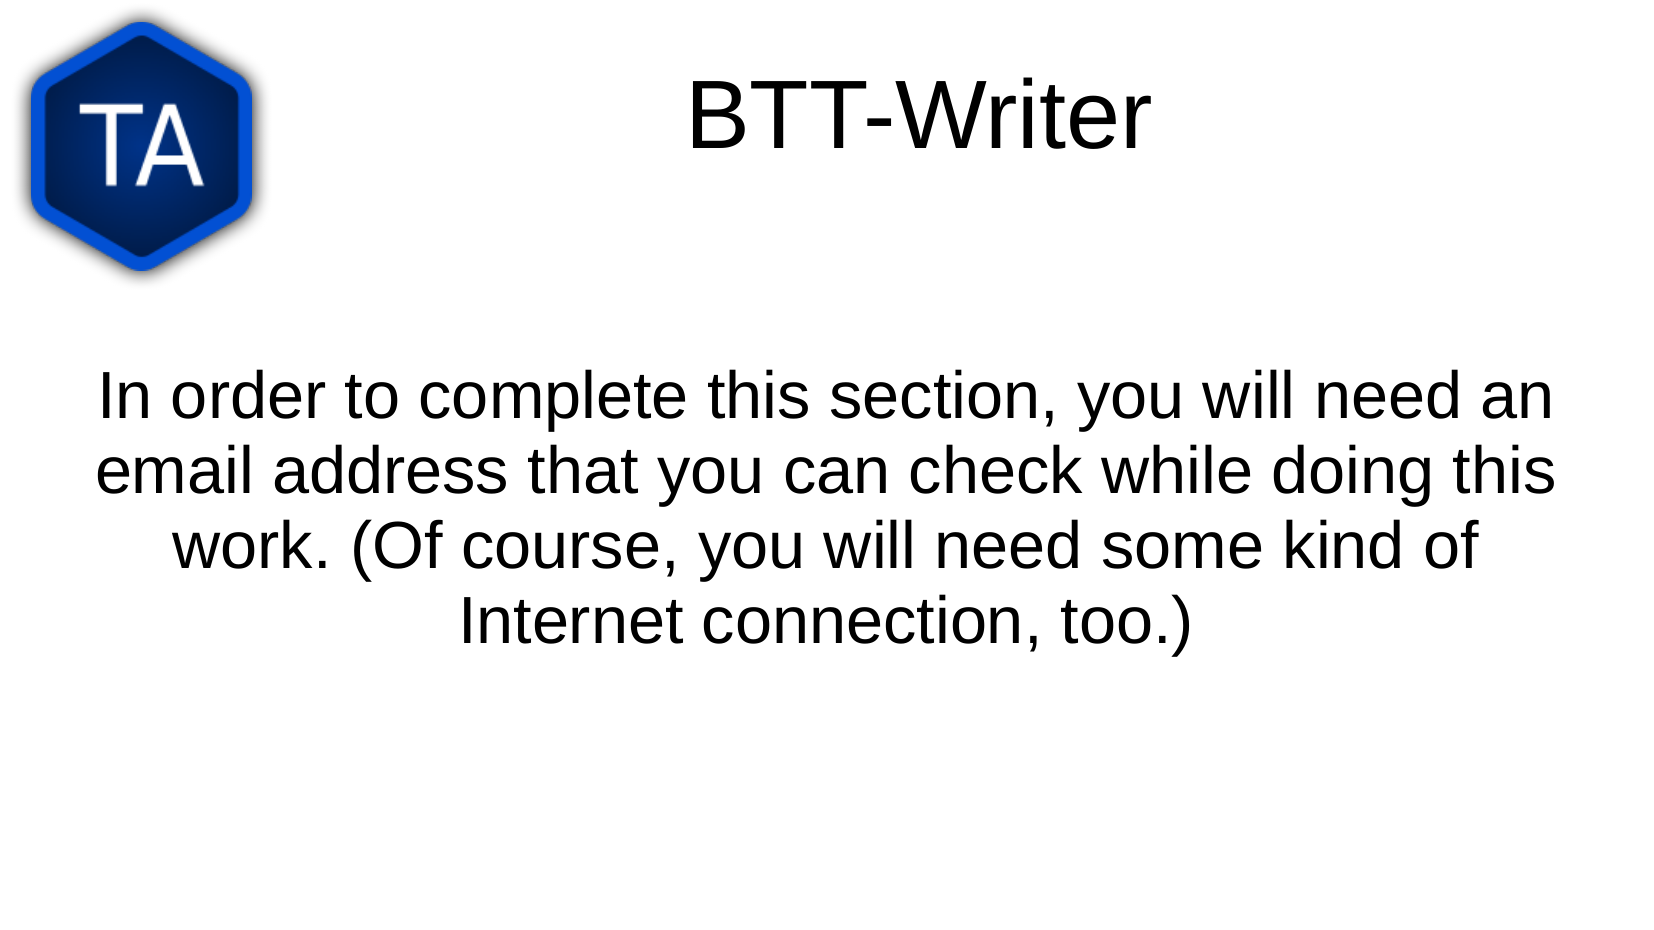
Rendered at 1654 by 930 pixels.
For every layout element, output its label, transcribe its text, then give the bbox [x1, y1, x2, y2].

text_box [263, 37, 1571, 258]
list In order to complete this section, you will need an email address that you can check while doing this work. (Of course, you will need some kind of Internet connection, too.) [82, 258, 1571, 757]
picture [31, 22, 252, 271]
title BTT-Writer [268, 37, 1571, 193]
